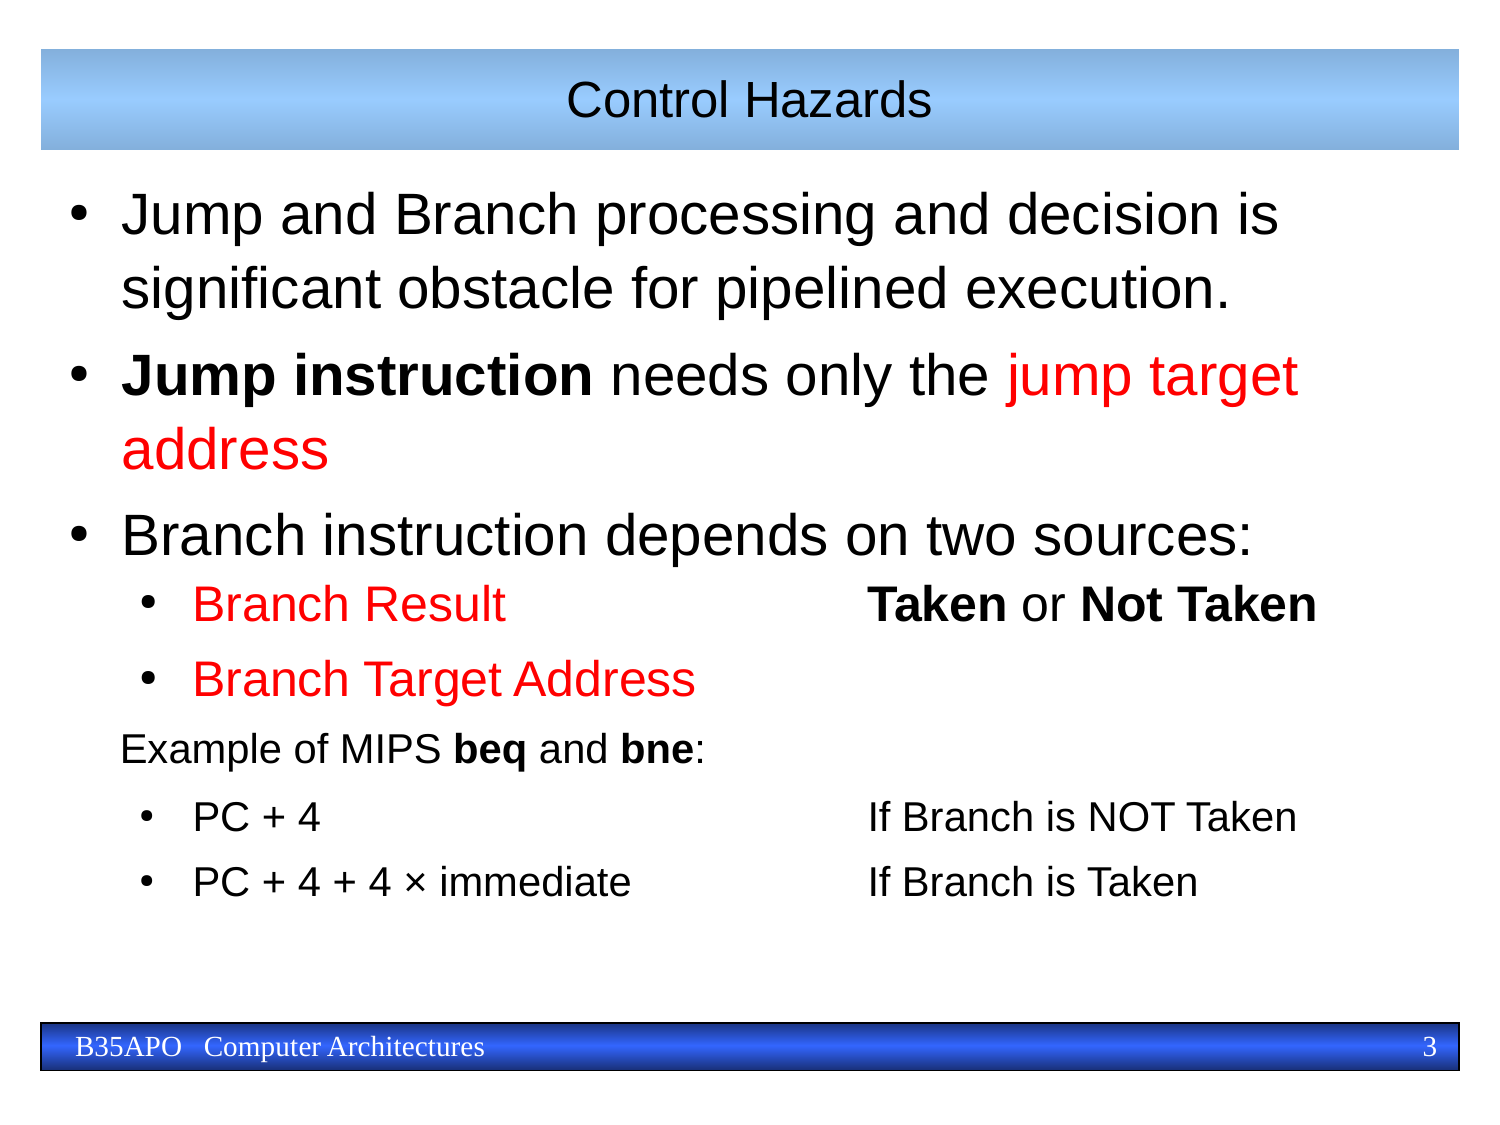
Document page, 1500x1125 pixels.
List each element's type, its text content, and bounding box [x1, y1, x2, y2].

title Control Hazards [41, 49, 1459, 150]
list Jump and Branch processing and decision is significant obstacle for pipelined execution. Jump instruction needs only the jump target address Branch instruction depends on two sources: Branch Result Taken or Not Taken Branch Target Address Example of MIPS beq and bne: PC + 4 If Branch is NOT Taken PC + 4 + 4 × immediate If Branch is Taken [50, 172, 1458, 1025]
